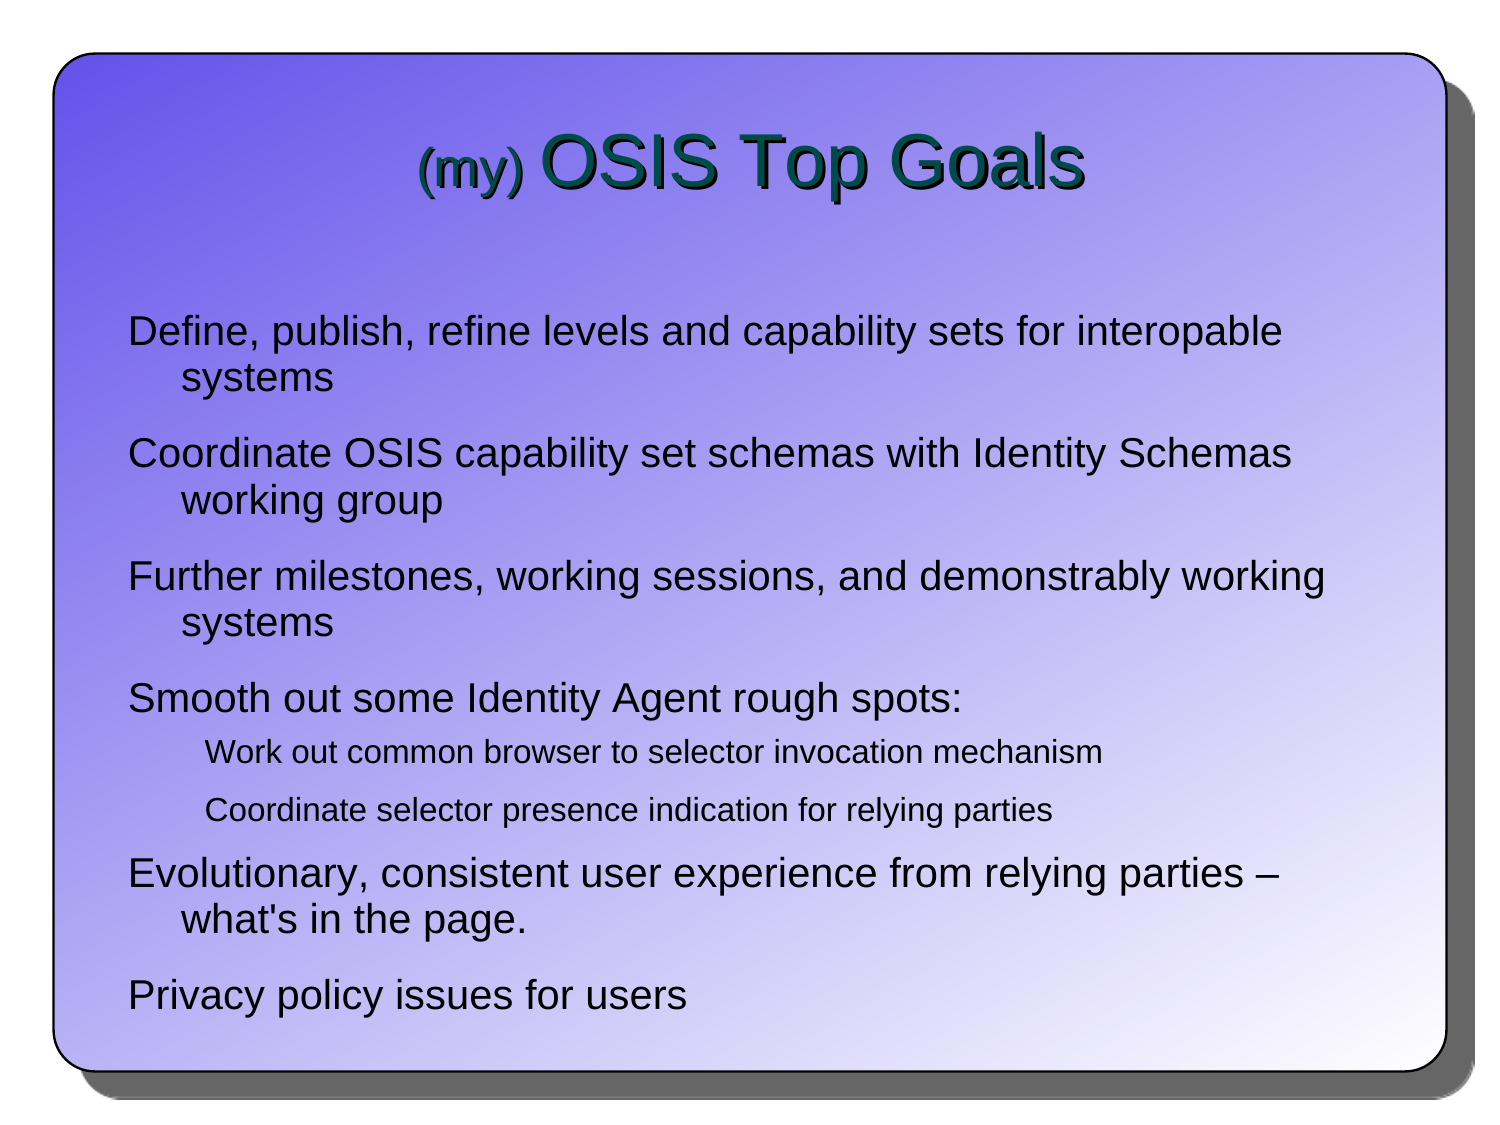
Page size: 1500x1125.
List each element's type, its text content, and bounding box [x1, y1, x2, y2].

list Define, publish, refine levels and capability sets for interopable systems Coordinate OSIS capability set schemas with Identity Schemas working group Further milestones, working sessions, and demonstrably working systems Smooth out some Identity Agent rough spots: Work out common browser to selector invocation mechanism Coordinate selector presence indication for relying parties Evolutionary, consistent user experience from relying parties – what's in the page. Privacy policy issues for users [110, 307, 1392, 1042]
title (my) OSIS Top Goals [110, 80, 1392, 241]
